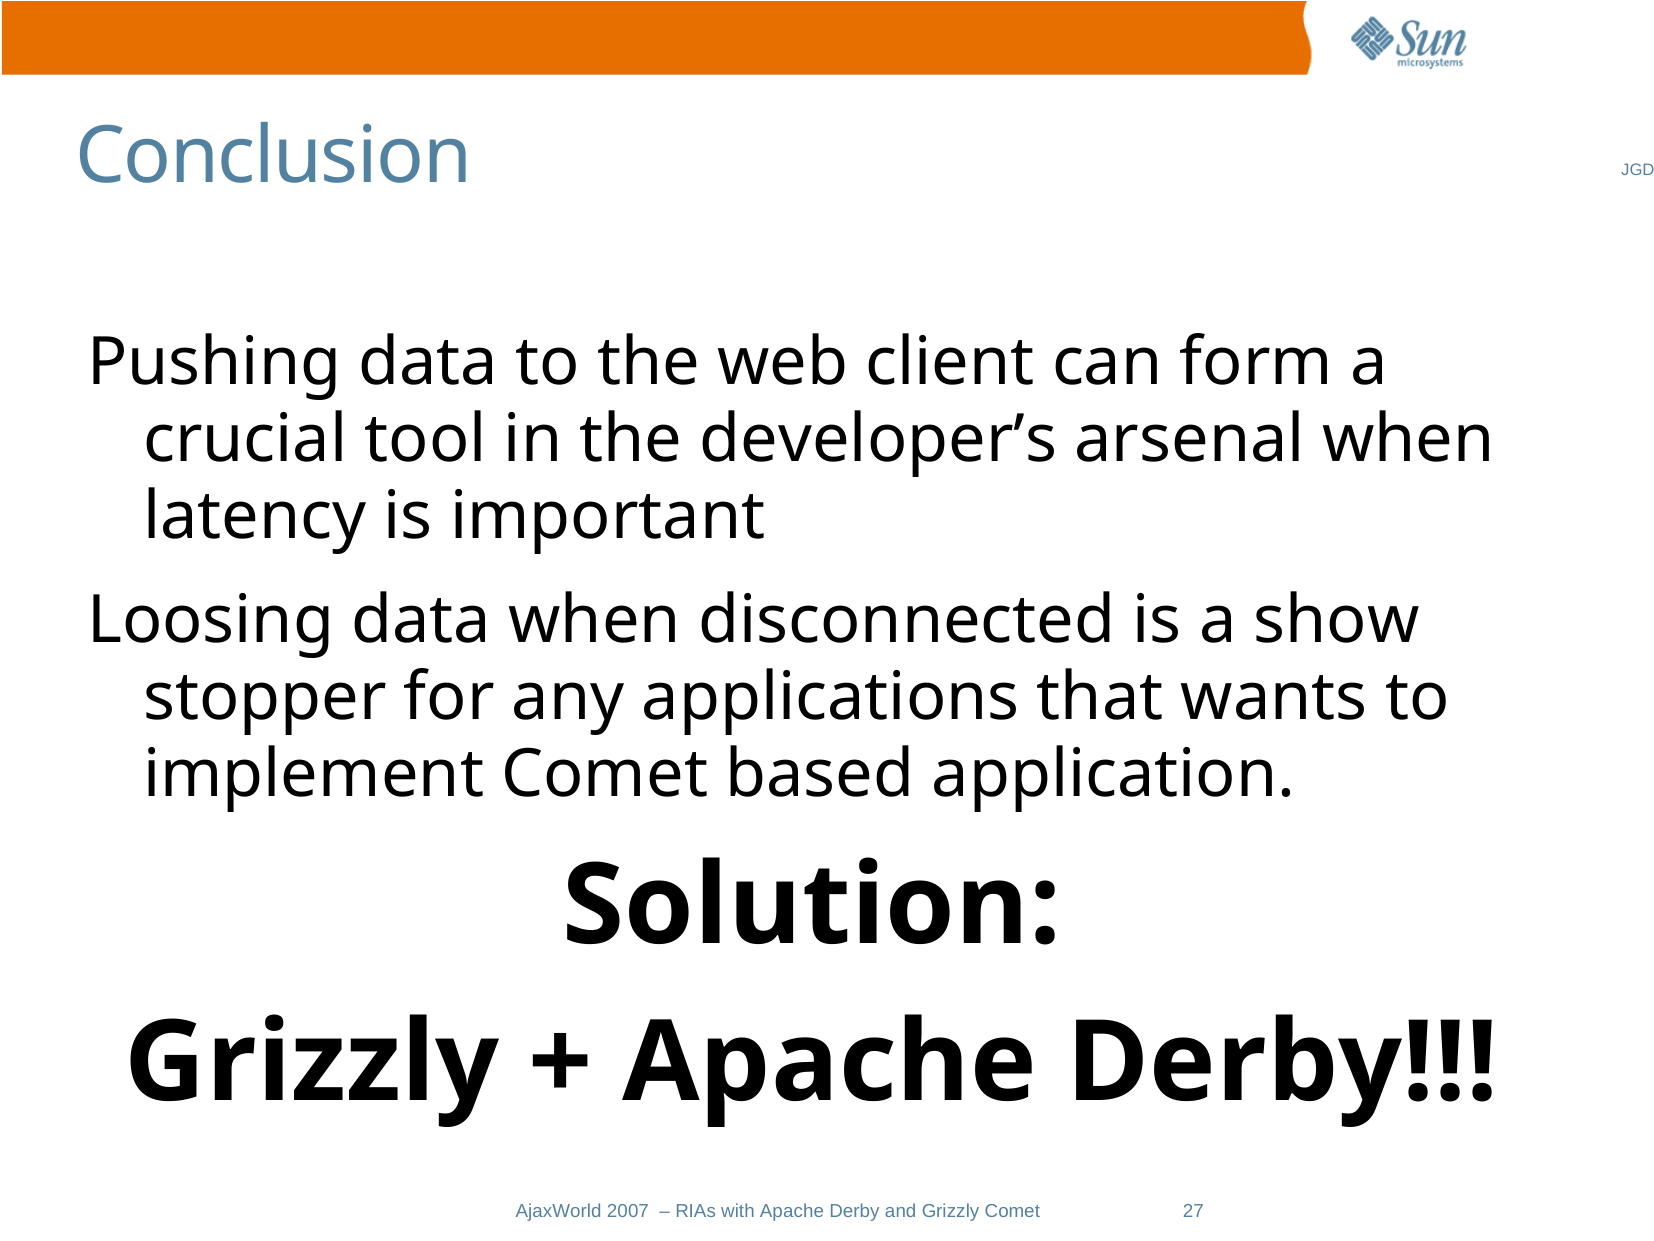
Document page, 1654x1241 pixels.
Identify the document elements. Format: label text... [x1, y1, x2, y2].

list Pushing data to the web client can form a crucial tool in the developer’s arsenal when latency is important Loosing data when disconnected is a show stopper for any applications that wants to implement Comet based application. Solution: Grizzly + Apache Derby!!! [87, 322, 1538, 1163]
title Conclusion [75, 105, 1438, 210]
picture [1, 1, 1502, 77]
